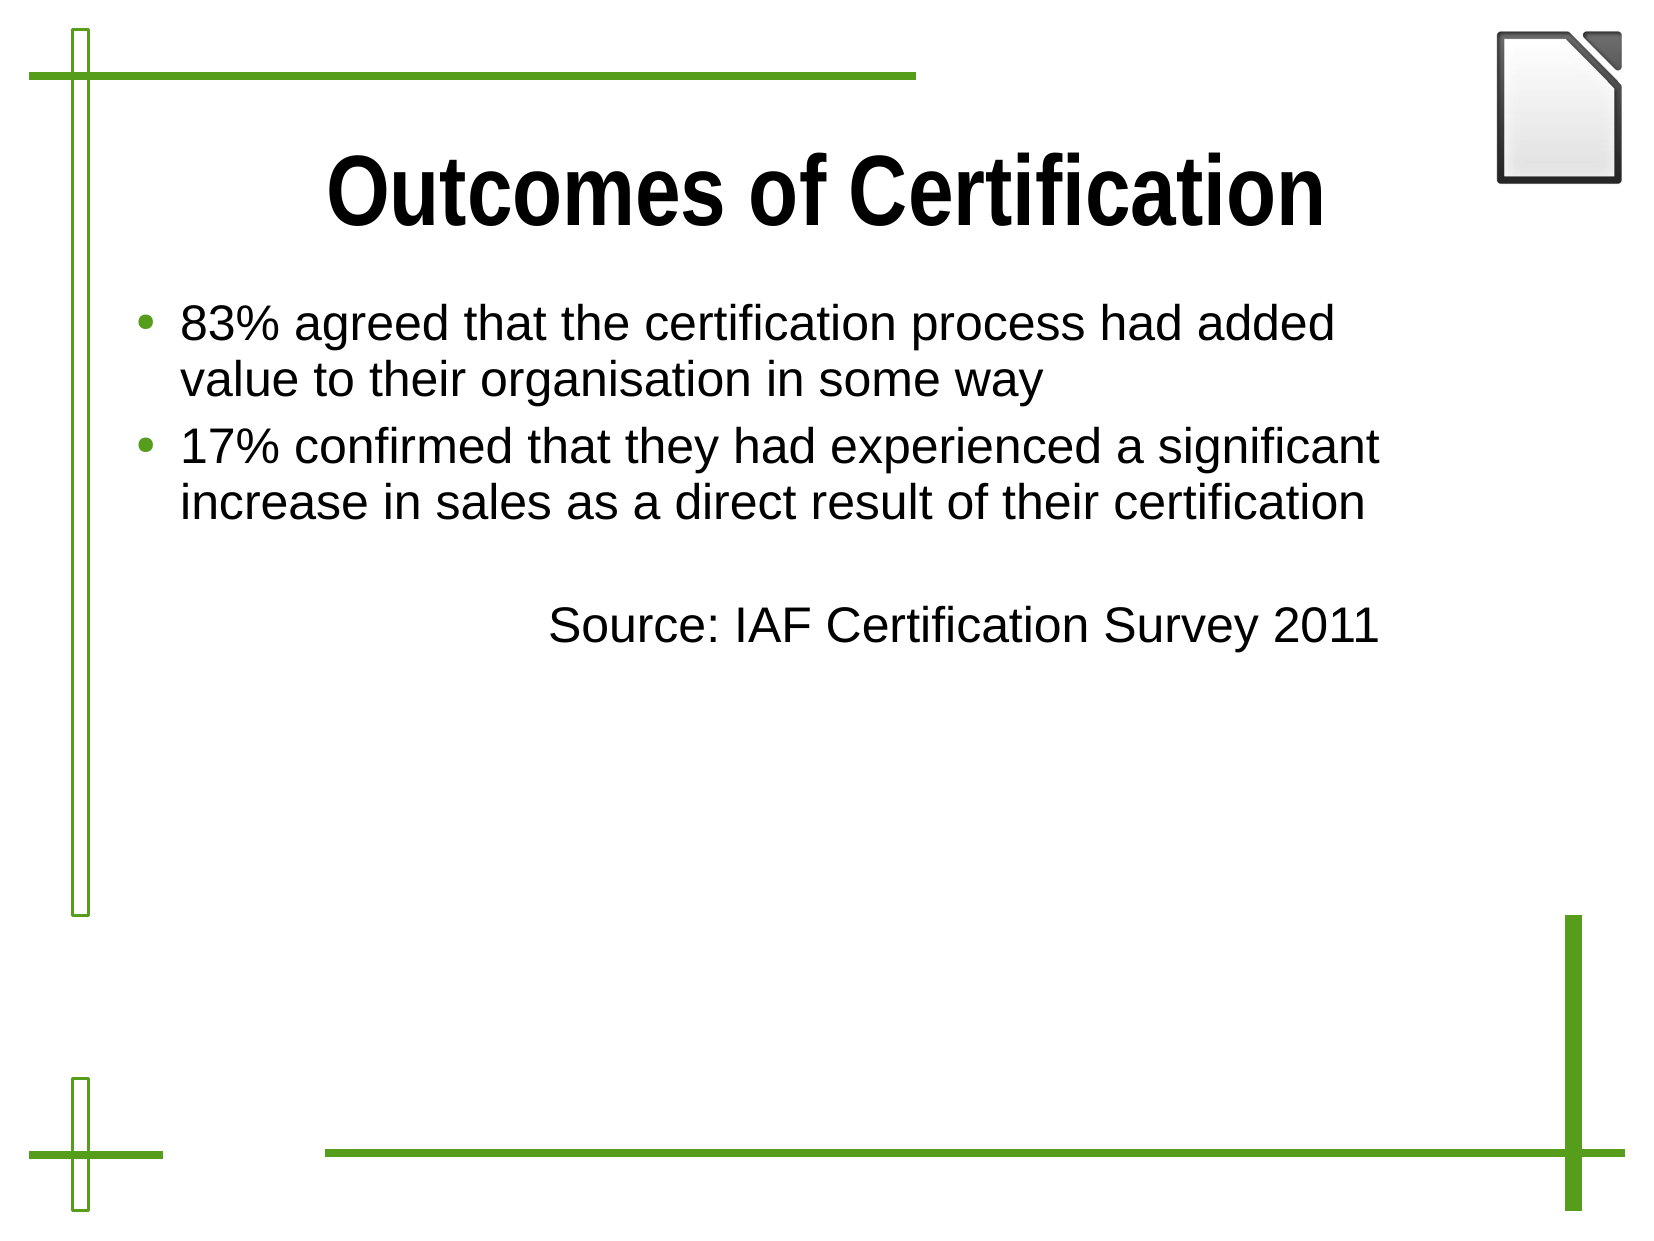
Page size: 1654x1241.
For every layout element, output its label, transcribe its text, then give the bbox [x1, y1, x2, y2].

title Outcomes of Certification [118, 118, 1536, 260]
picture [1494, 29, 1624, 186]
list 83% agreed that the certification process had added value to their organisation in some way 17% confirmed that they had experienced a significant increase in sales as a direct result of their certification Source: IAF Certification Survey 2011 [118, 295, 1536, 1123]
